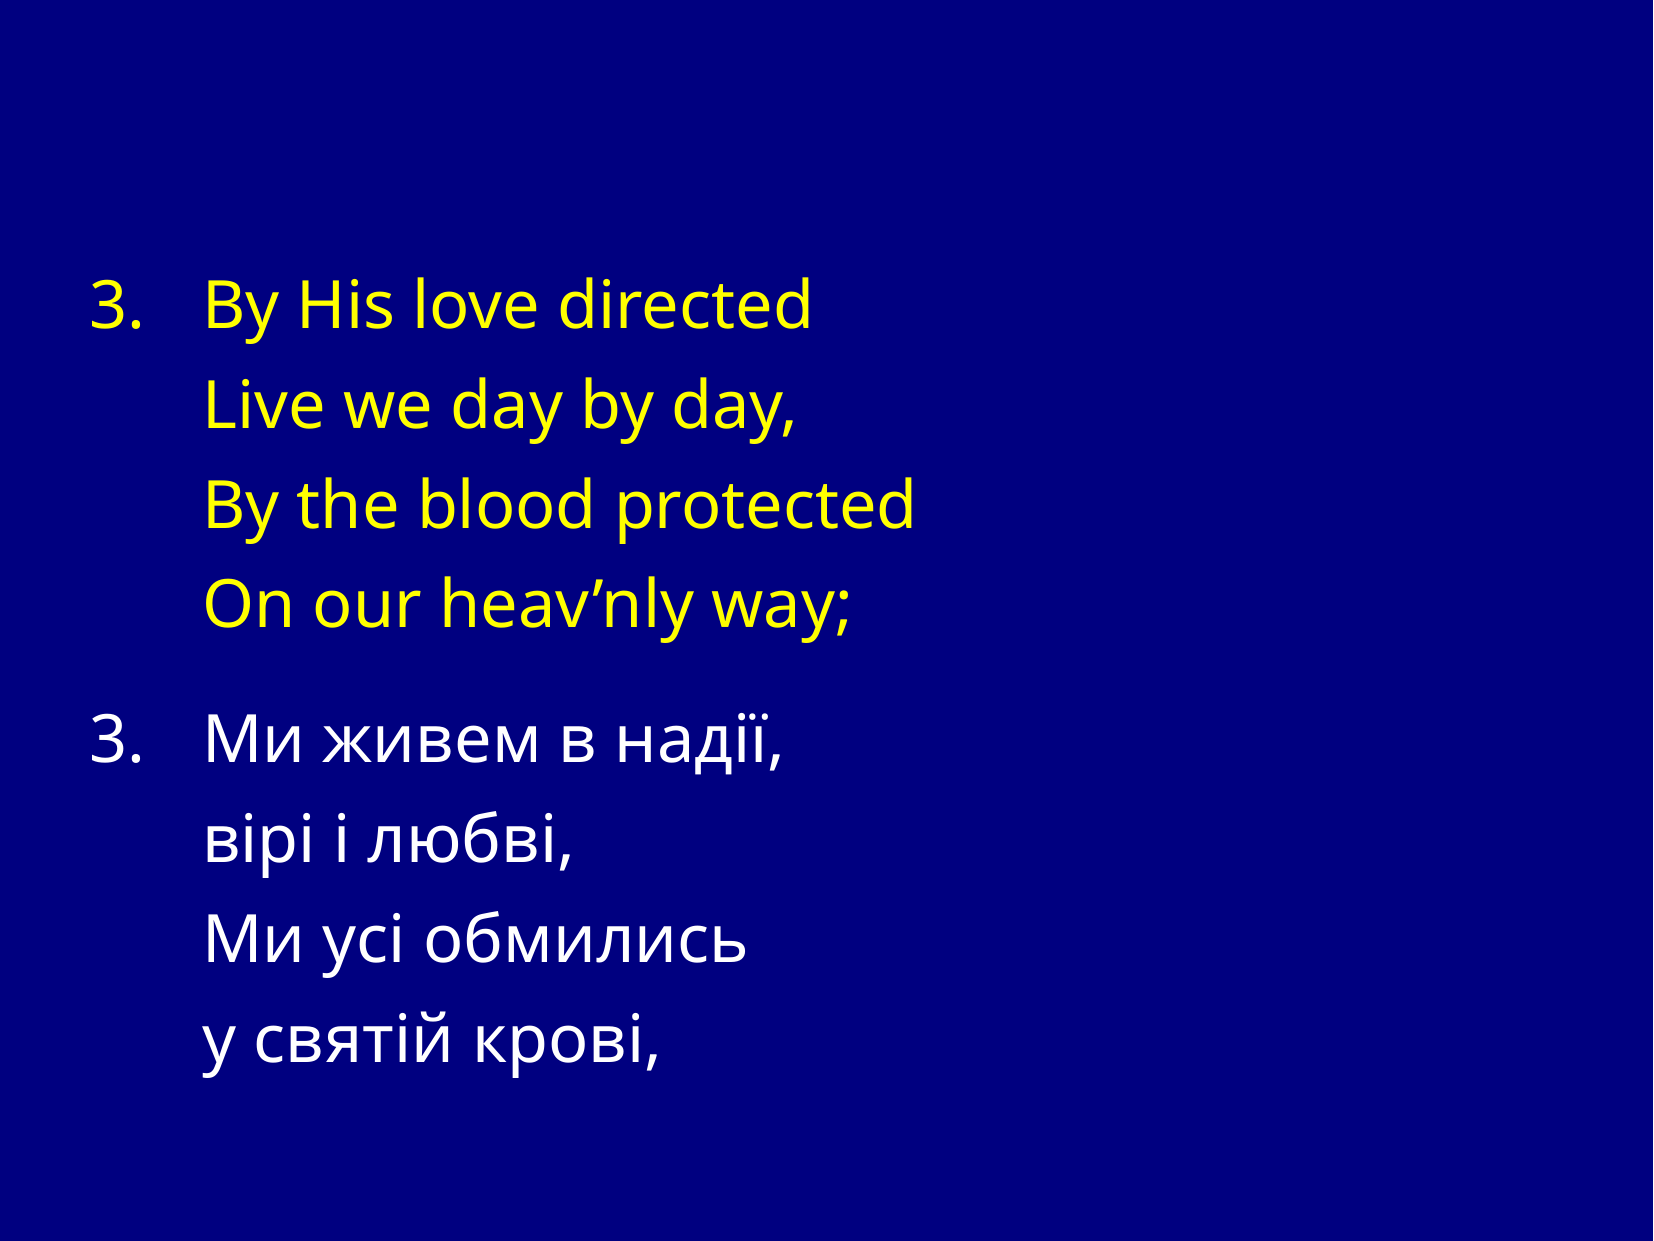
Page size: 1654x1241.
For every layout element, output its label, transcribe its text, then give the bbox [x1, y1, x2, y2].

text_box 3. Ми живем в надії, вірі і любві, Ми усі обмились у святій крові, [75, 675, 1576, 1163]
text_box 3. By His love directed Live we day by day, By the blood protected On our heav’nly way; [75, 150, 1576, 638]
